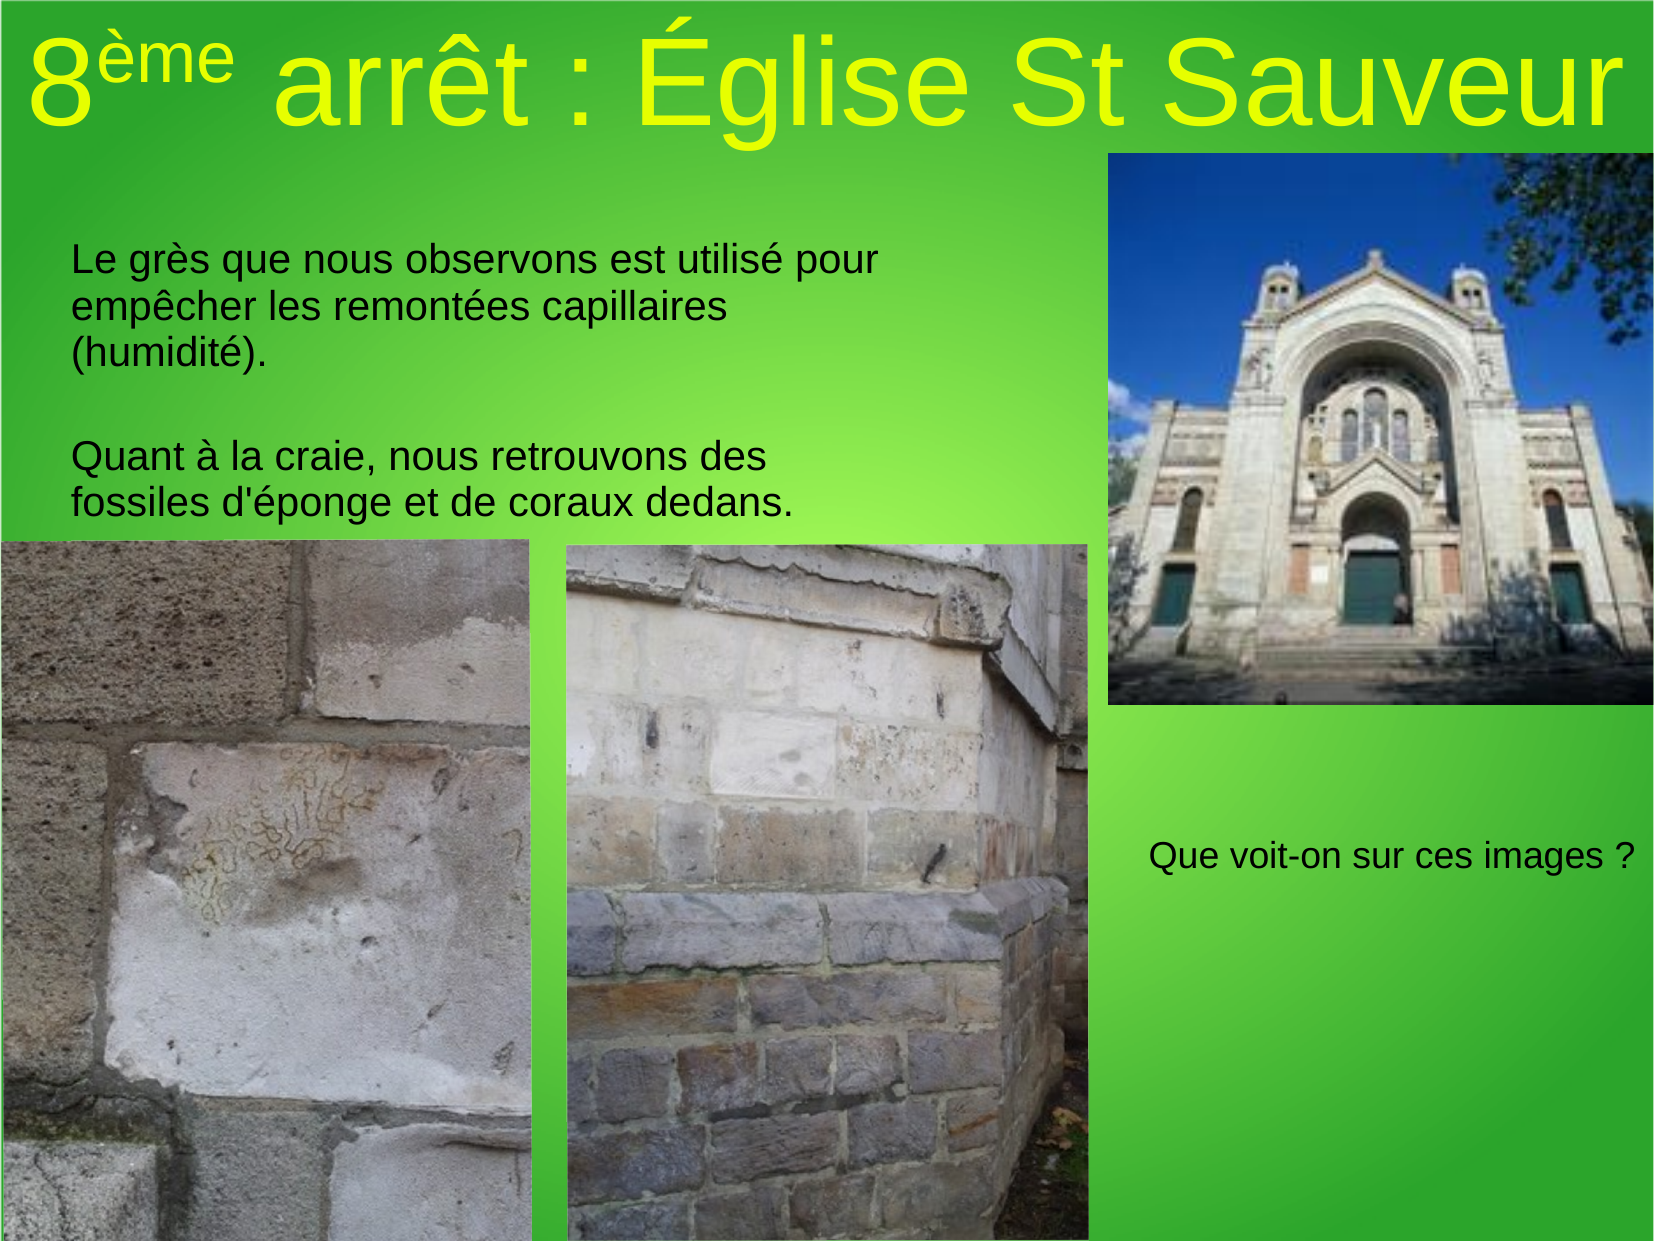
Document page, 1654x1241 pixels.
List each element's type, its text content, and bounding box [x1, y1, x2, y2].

title 8ème arrêt : Église St Sauveur [0, 0, 1654, 186]
picture [0, 153, 1654, 1241]
list Le grès que nous observons est utilisé pour empêcher les remontées capillaires (humidité). Quant à la craie, nous retrouvons des fossiles d'éponge et de coraux dedans. [0, 236, 898, 520]
text_box Que voit-on sur ces images ? [1133, 826, 1654, 884]
